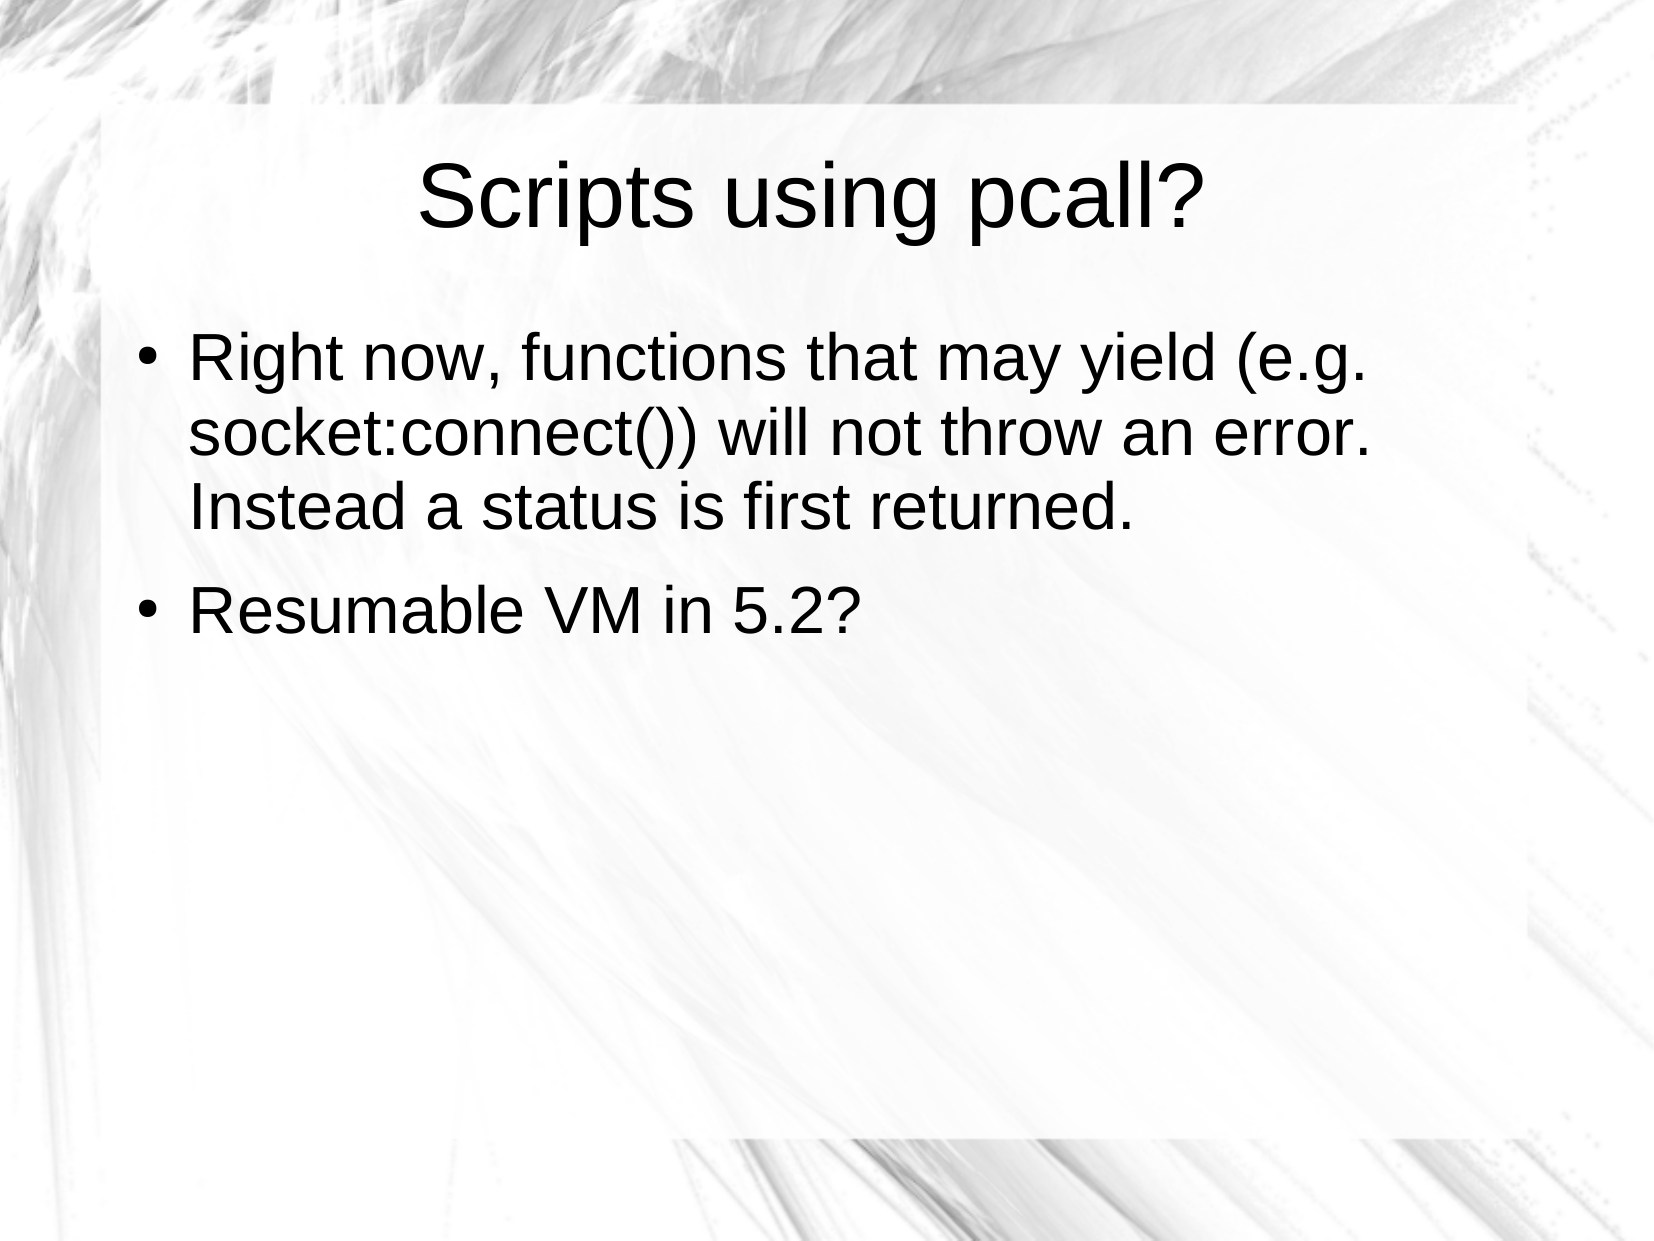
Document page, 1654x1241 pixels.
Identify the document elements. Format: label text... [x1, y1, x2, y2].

title Scripts using pcall? [118, 119, 1506, 273]
picture [0, 0, 1654, 1241]
list Right now, functions that may yield (e.g. socket:connect()) will not throw an error. Instead a status is first returned. Resumable VM in 5.2? [118, 319, 1571, 1124]
